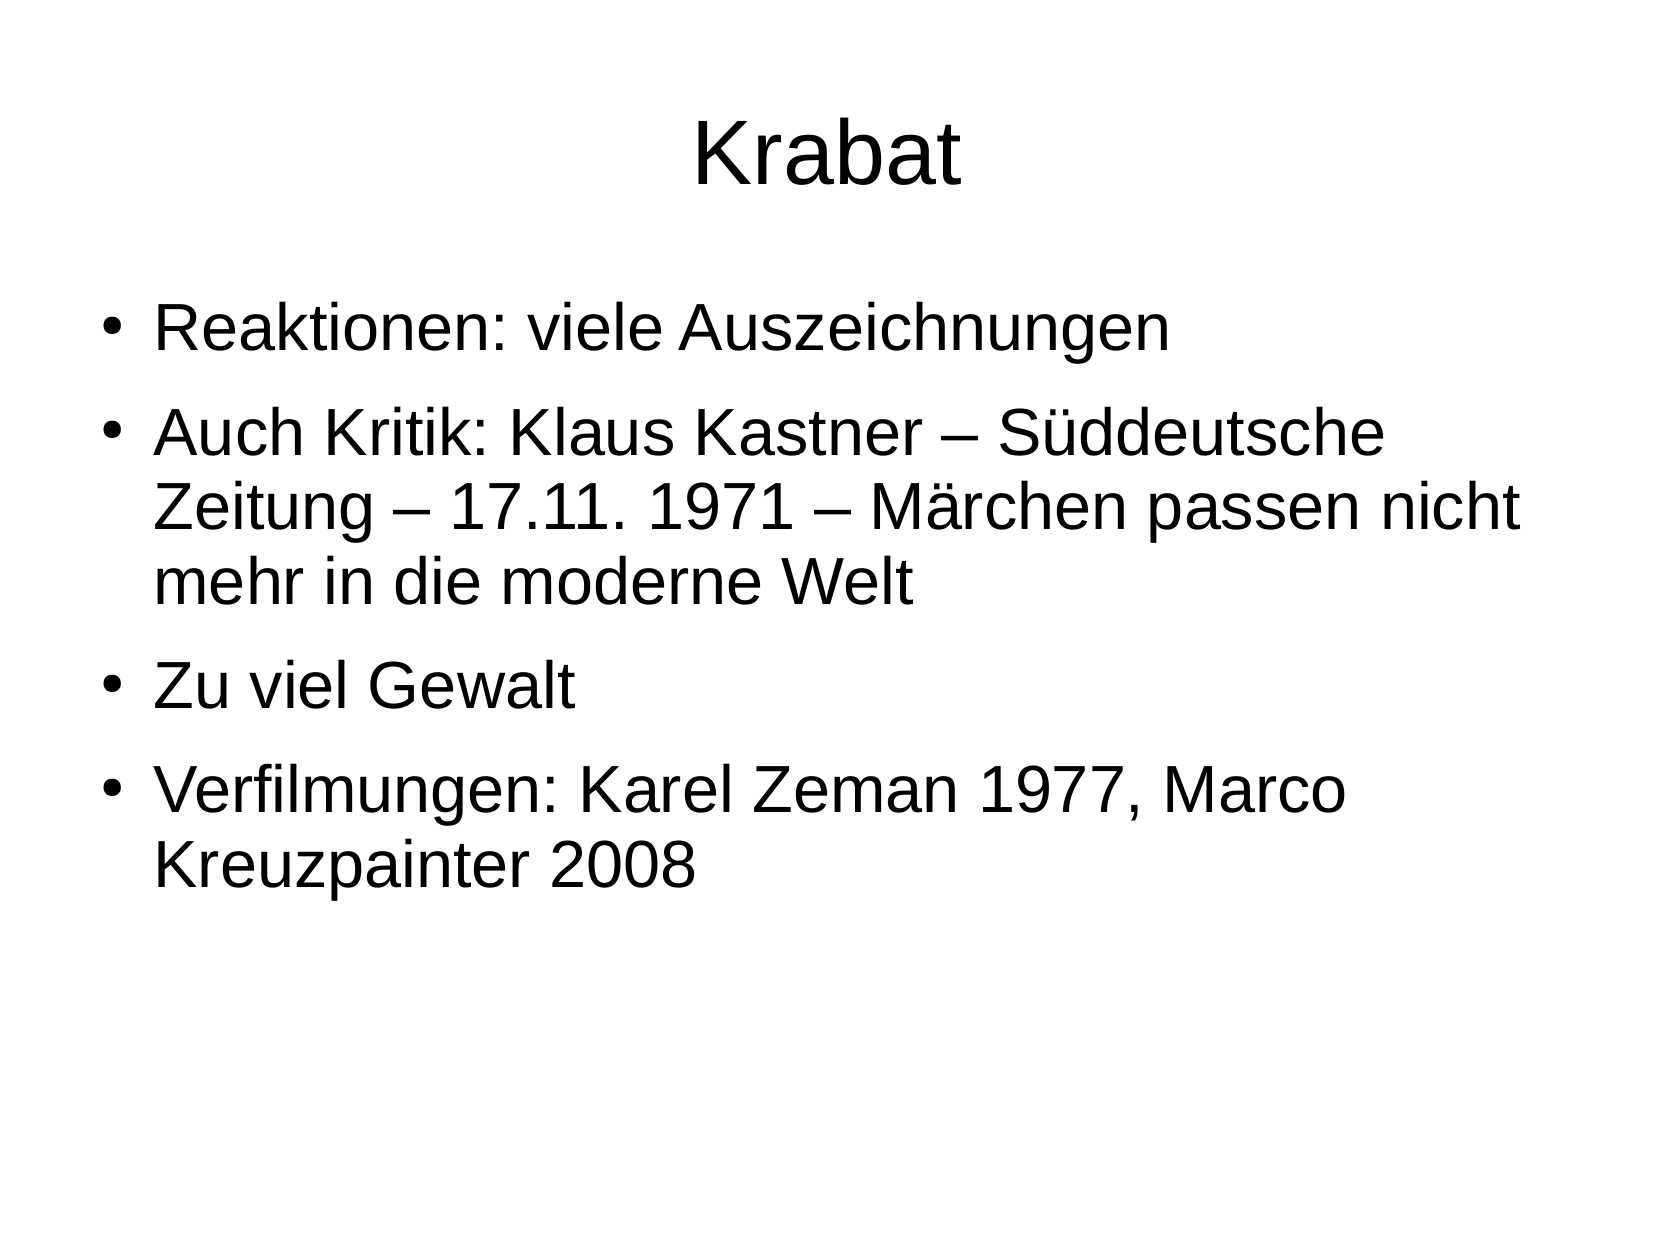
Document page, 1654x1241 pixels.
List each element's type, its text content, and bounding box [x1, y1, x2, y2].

list Reaktionen: viele Auszeichnungen Auch Kritik: Klaus Kastner – Süddeutsche Zeitung – 17.11. 1971 – Märchen passen nicht mehr in die moderne Welt Zu viel Gewalt Verfilmungen: Karel Zeman 1977, Marco Kreuzpainter 2008 [82, 290, 1571, 1109]
title Krabat [82, 49, 1571, 257]
